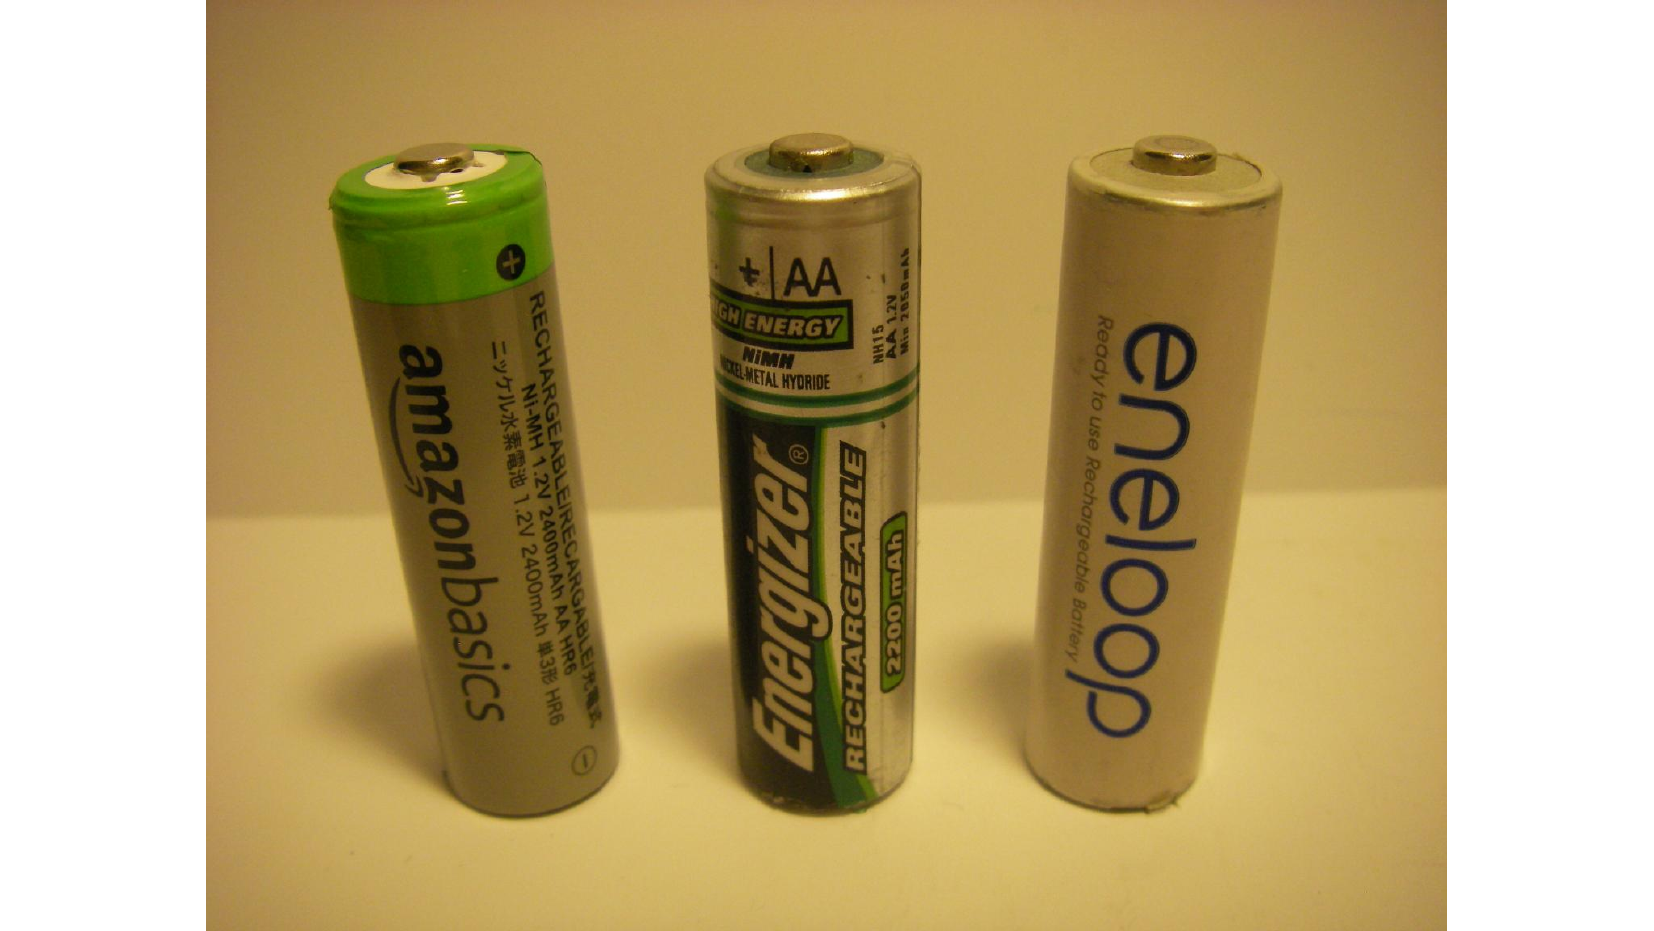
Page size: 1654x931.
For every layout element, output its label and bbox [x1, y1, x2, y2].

picture [206, 0, 1447, 931]
